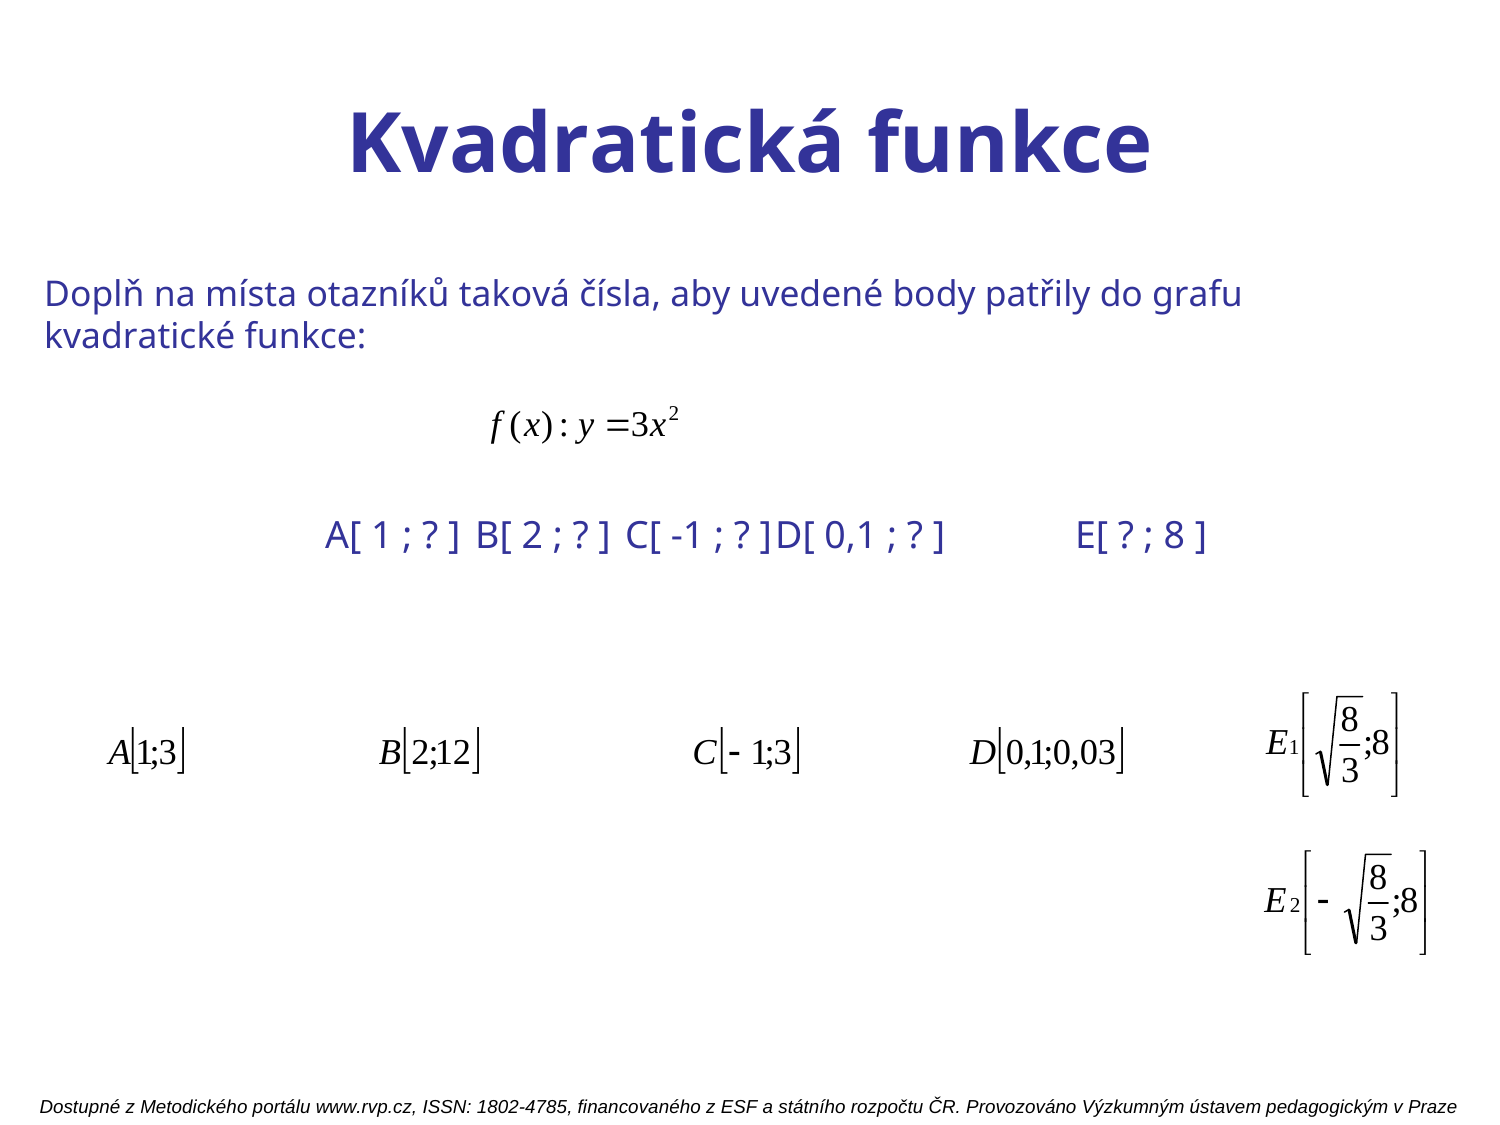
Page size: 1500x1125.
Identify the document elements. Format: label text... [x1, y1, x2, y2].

chart [100, 727, 192, 780]
chart [1257, 842, 1440, 965]
text_box A[ 1 ; ? ] B[ 2 ; ? ] C[ -1 ; ? ] D[ 0,1 ; ? ] E[ ? ; 8 ] [310, 503, 1223, 564]
chart [963, 727, 1130, 780]
chart [372, 727, 485, 780]
text_box Kvadratická funkce [75, 45, 1426, 218]
text_box Doplň na místa otazníků taková čísla, aby uvedené body patřily do grafu kvadratické funkce: [29, 218, 1430, 364]
chart [687, 727, 807, 780]
chart [1259, 684, 1412, 806]
chart [478, 397, 685, 452]
text_box Dostupné z Metodického portálu www.rvp.cz, ISSN: 1802-4785, financovaného z ESF a státního rozpočtu ČR. Provozováno Výzkumným ústavem pedagogickým v Praze [24, 1087, 1477, 1125]
